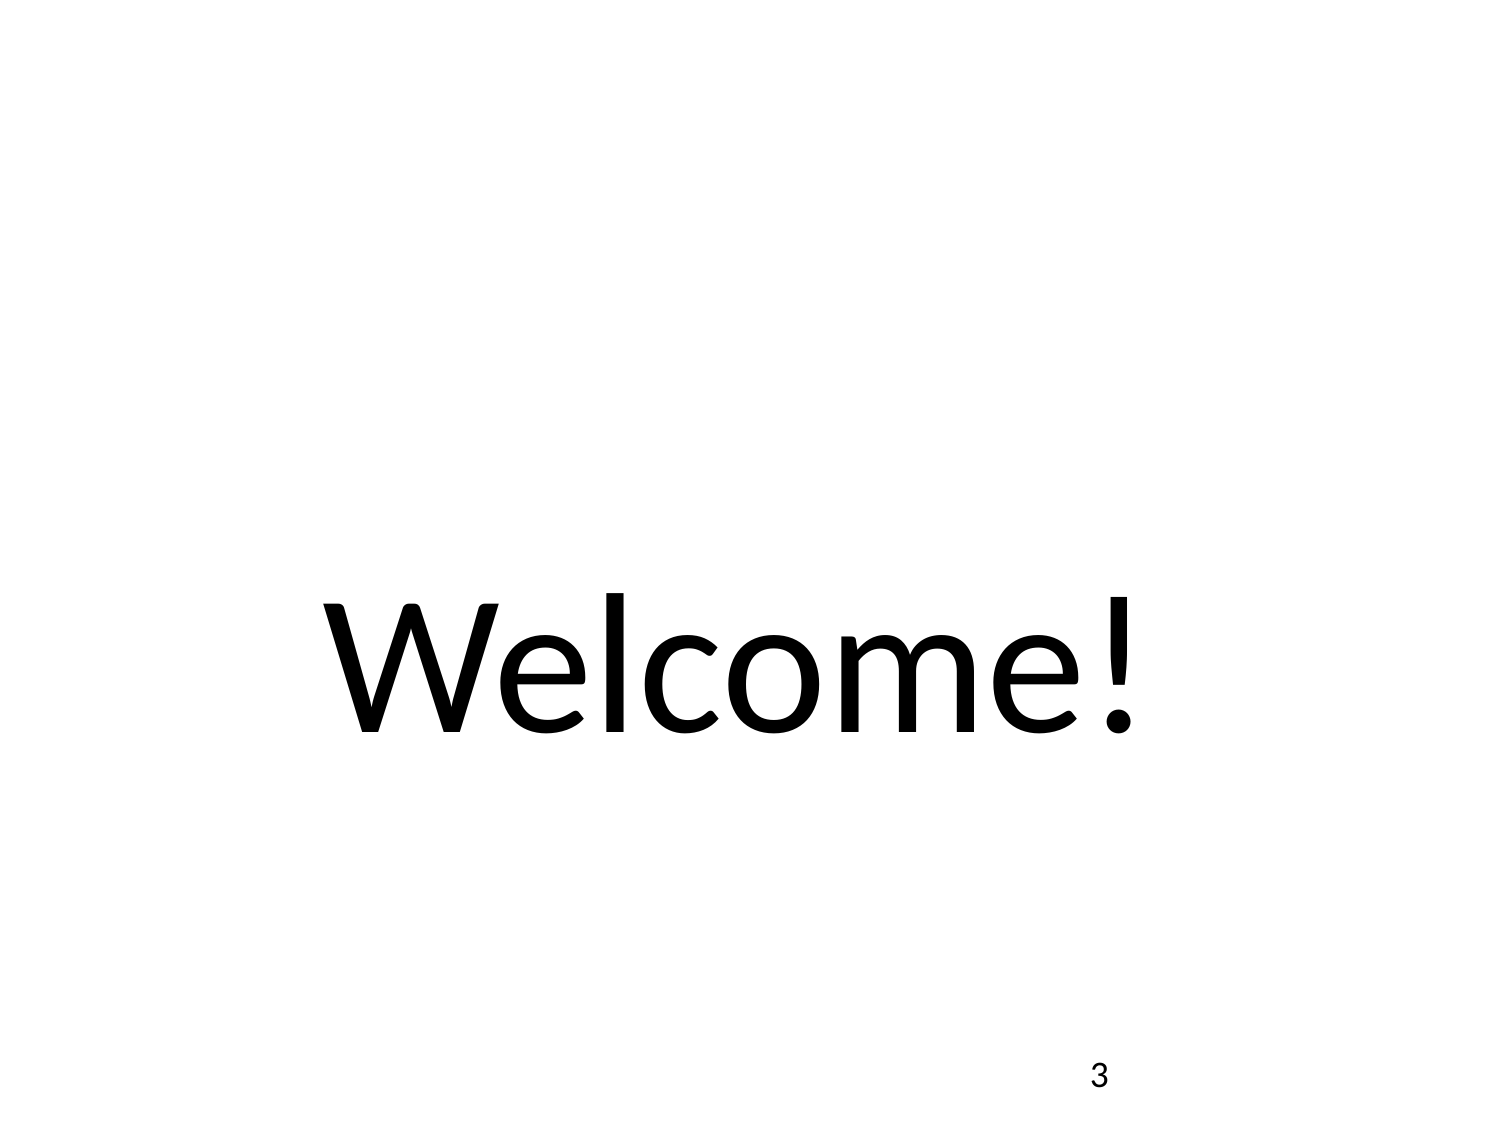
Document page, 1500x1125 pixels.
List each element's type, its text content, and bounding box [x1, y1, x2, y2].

slide_number <number> [1074, 1042, 1425, 1103]
title Welcome! [62, 525, 1413, 675]
